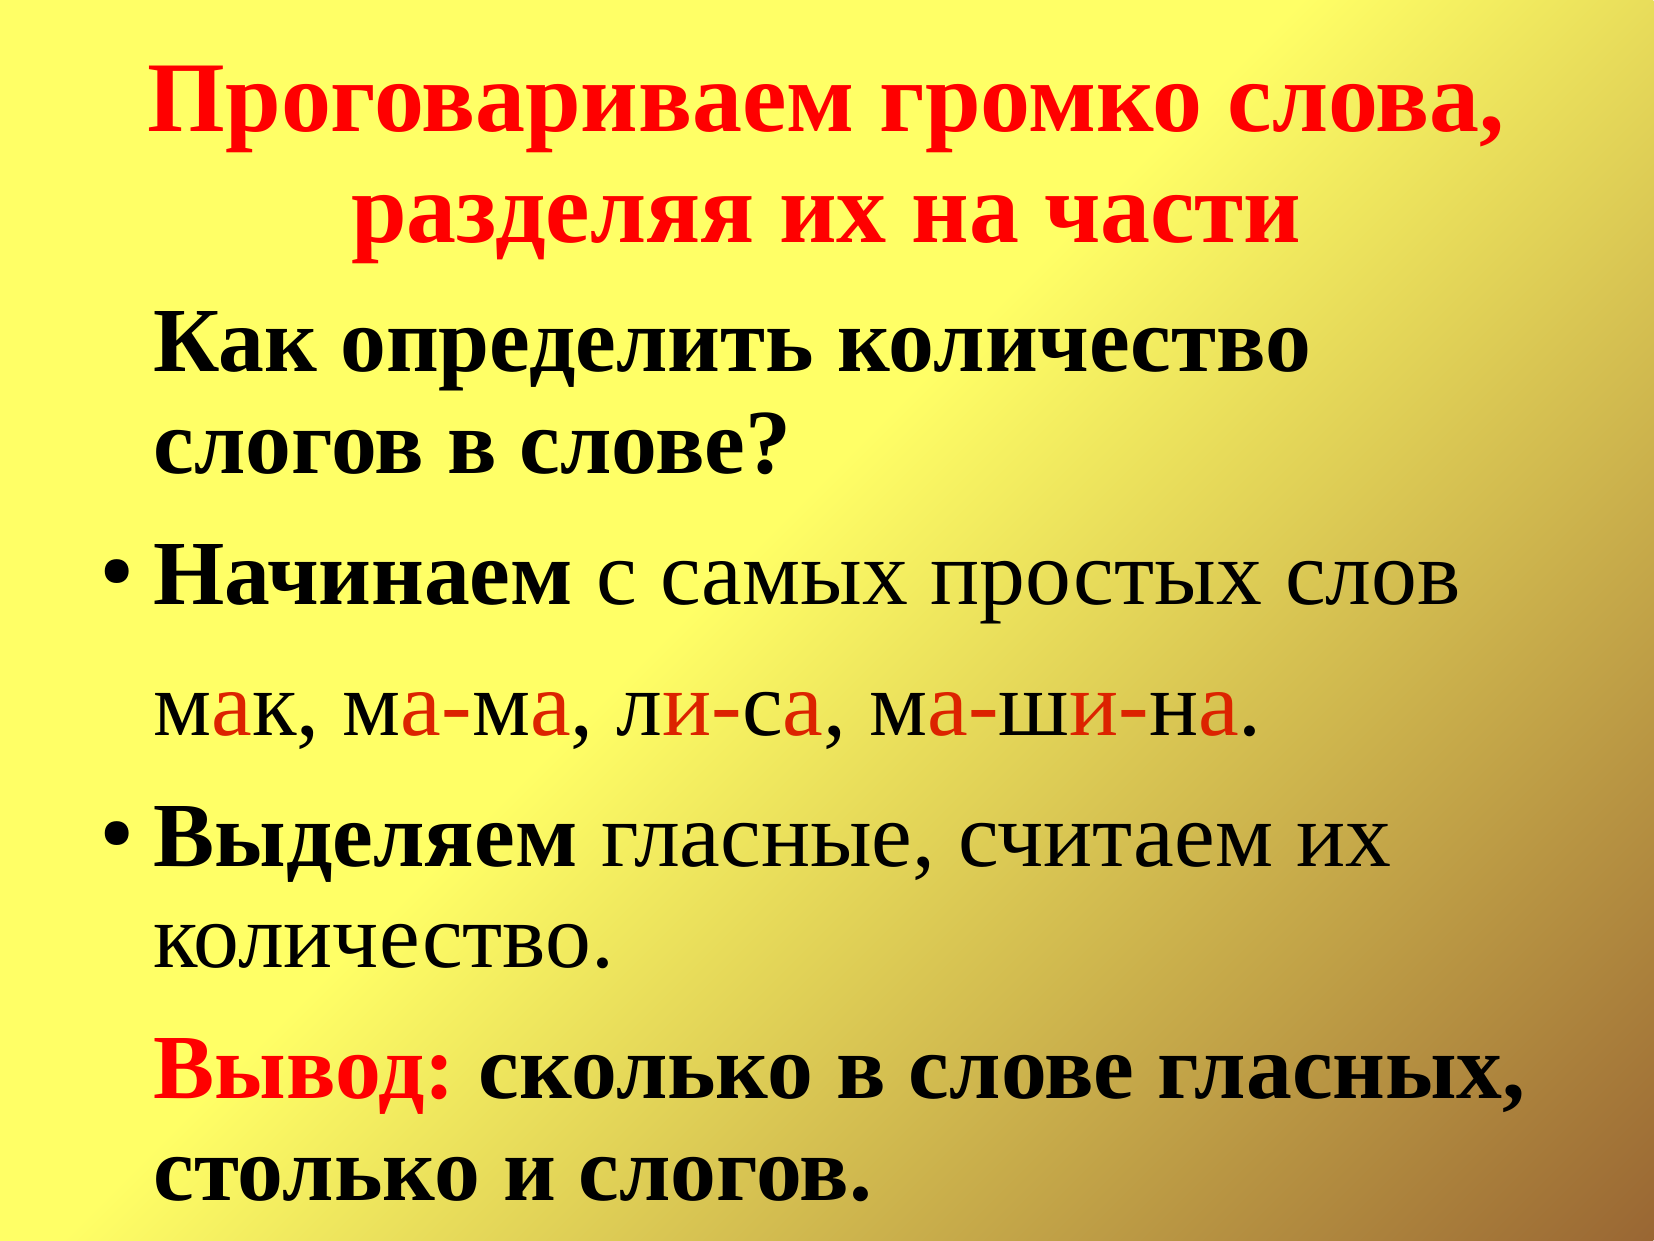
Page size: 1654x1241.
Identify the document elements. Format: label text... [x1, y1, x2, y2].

title Проговариваем громко слова, разделяя их на части [82, 42, 1571, 264]
list Как определить количество слогов в слове? Начинаем с самых простых слов мак, ма-ма, ли-са, ма-ши-на. Выделяем гласные, считаем их количество. Вывод: сколько в слове гласных, столько и слогов. [82, 290, 1571, 1221]
